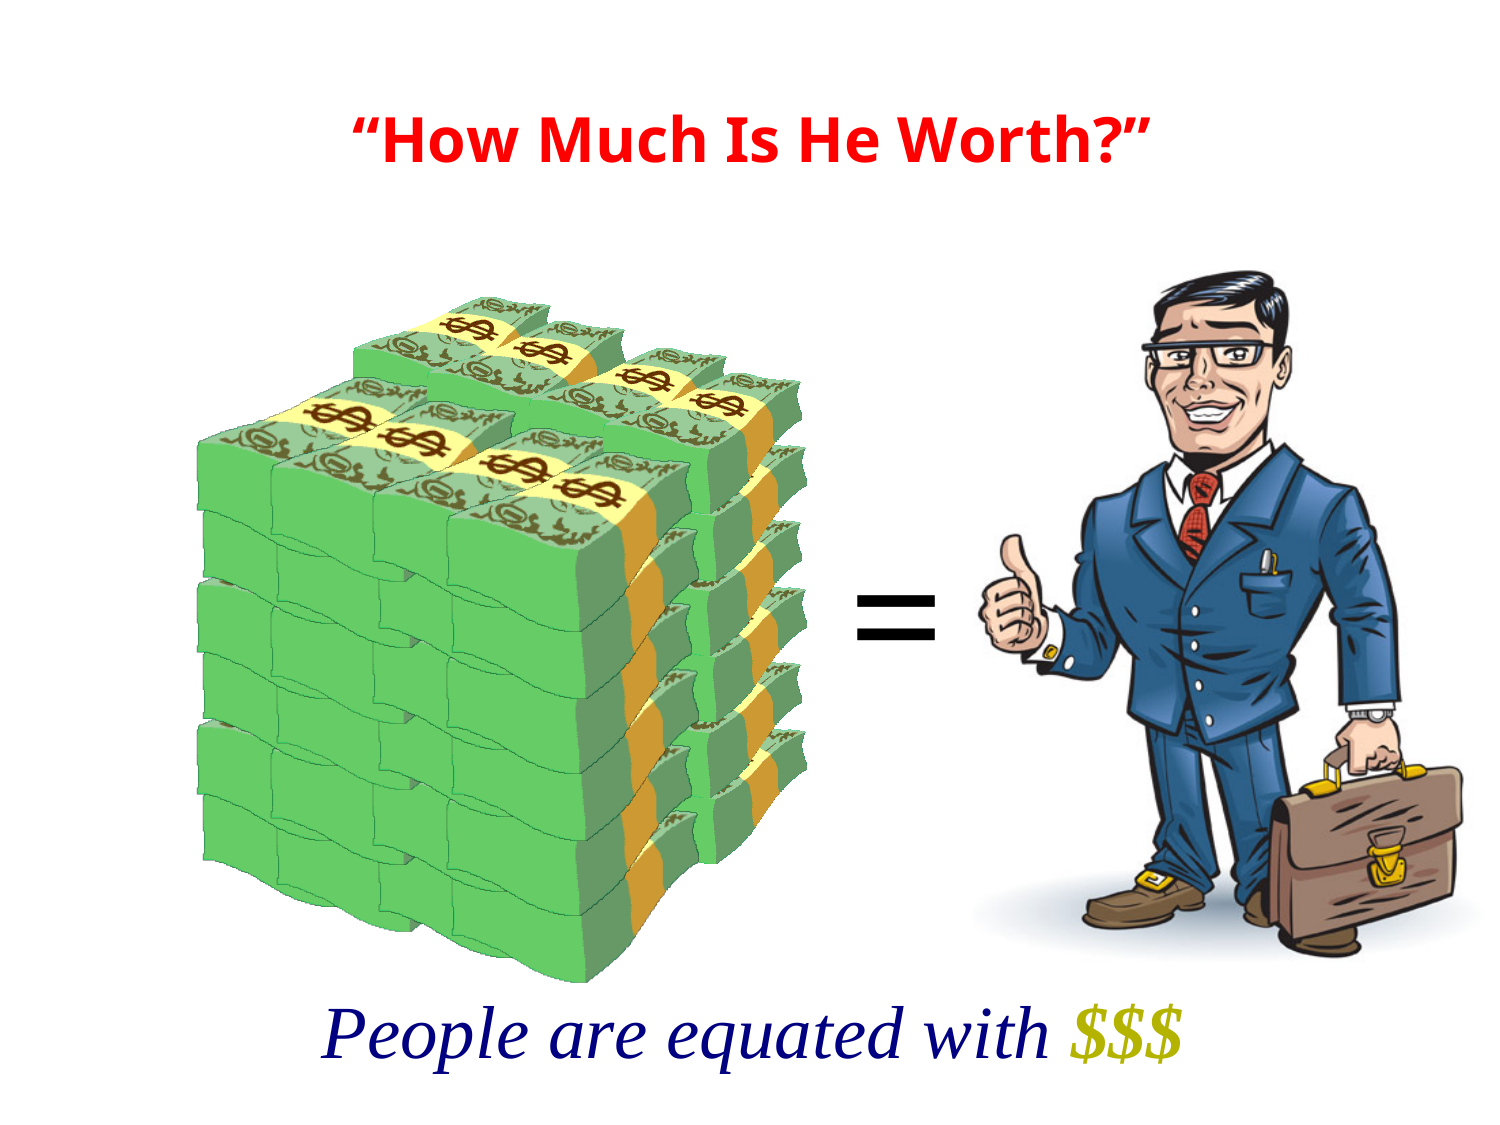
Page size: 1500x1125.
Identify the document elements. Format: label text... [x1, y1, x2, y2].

text_box “How Much Is He Worth?” [30, 100, 1474, 176]
text_box People are equated with $$$ [236, 988, 1269, 1082]
text_box = [834, 517, 946, 635]
picture [973, 240, 1484, 974]
picture [191, 294, 811, 988]
